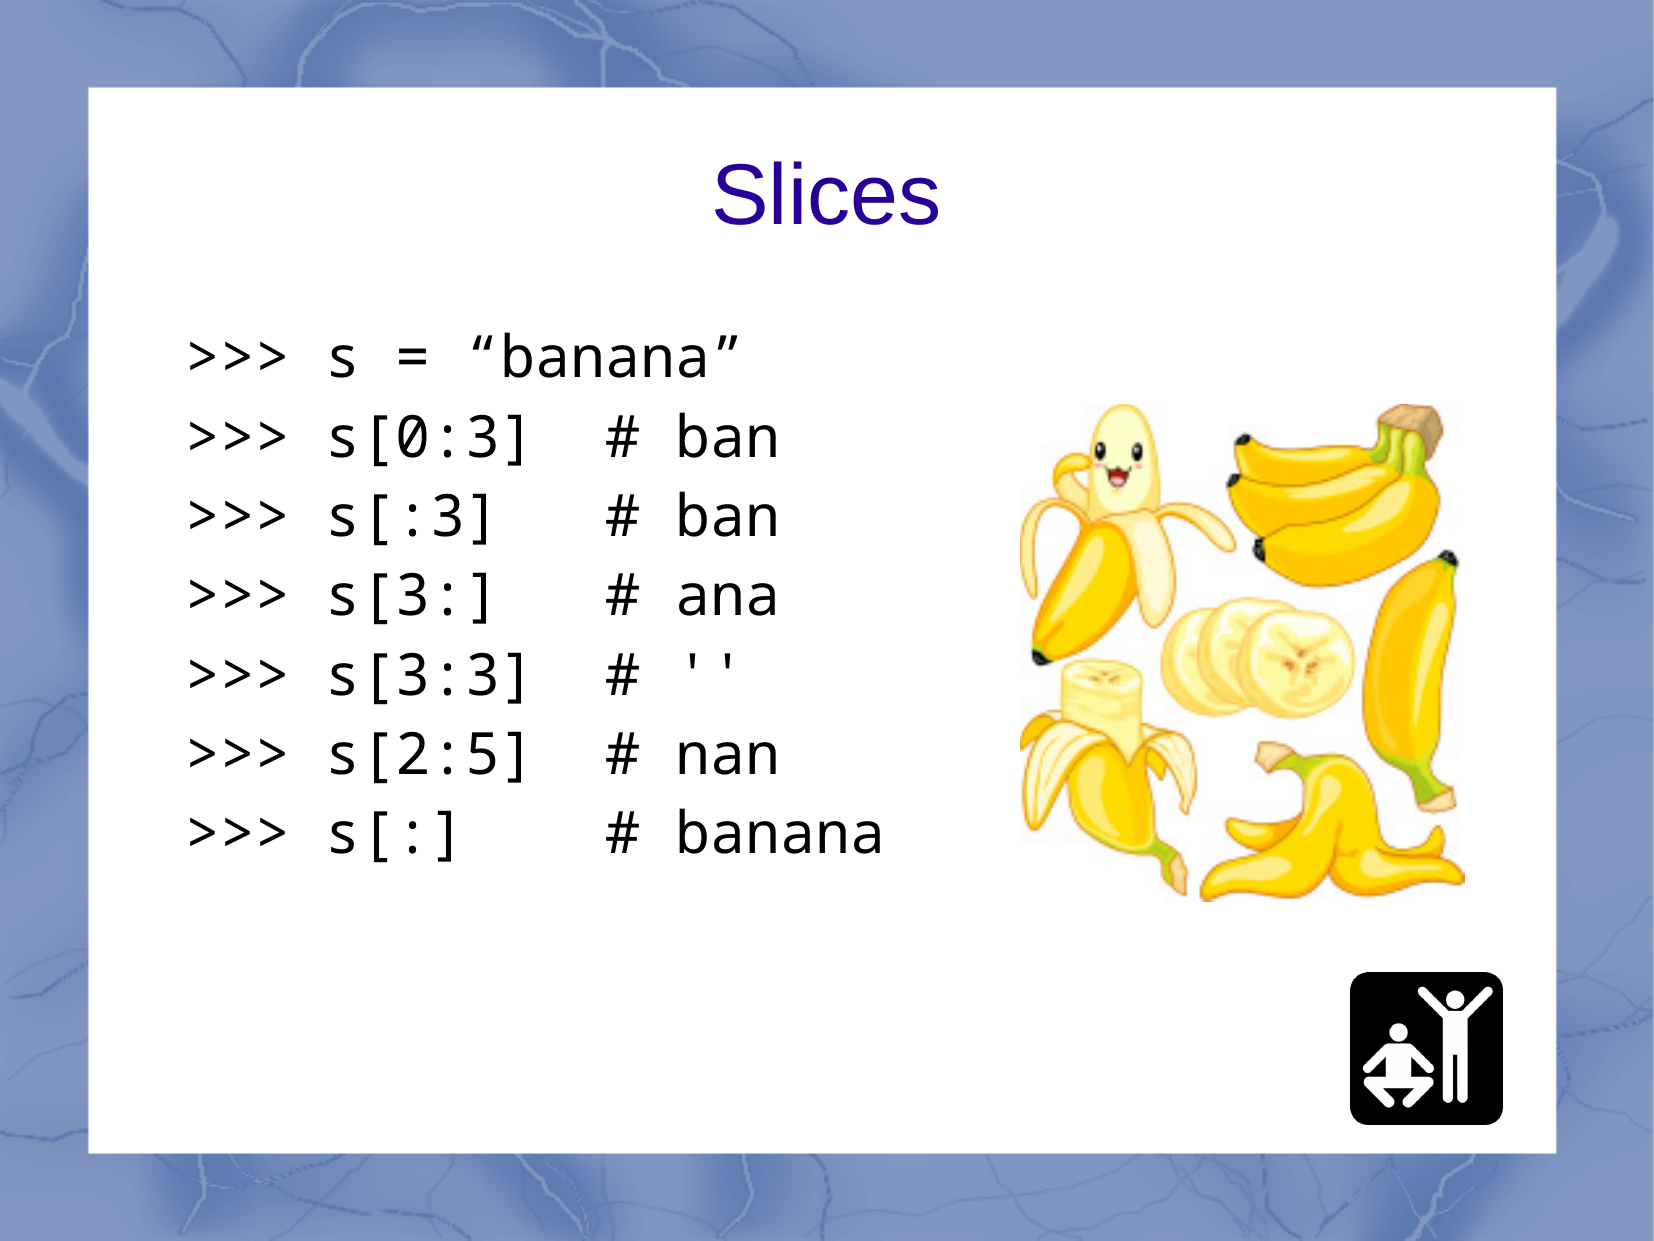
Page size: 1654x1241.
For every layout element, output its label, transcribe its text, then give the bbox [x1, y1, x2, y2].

text_box >>> s = “banana” >>> s[0:3] # ban >>> s[:3] # ban >>> s[3:] # ana >>> s[3:3] # '' >>> s[2:5] # nan >>> s[:] # banana [170, 308, 1006, 796]
picture [0, 0, 1654, 1241]
title Slices [118, 90, 1536, 298]
